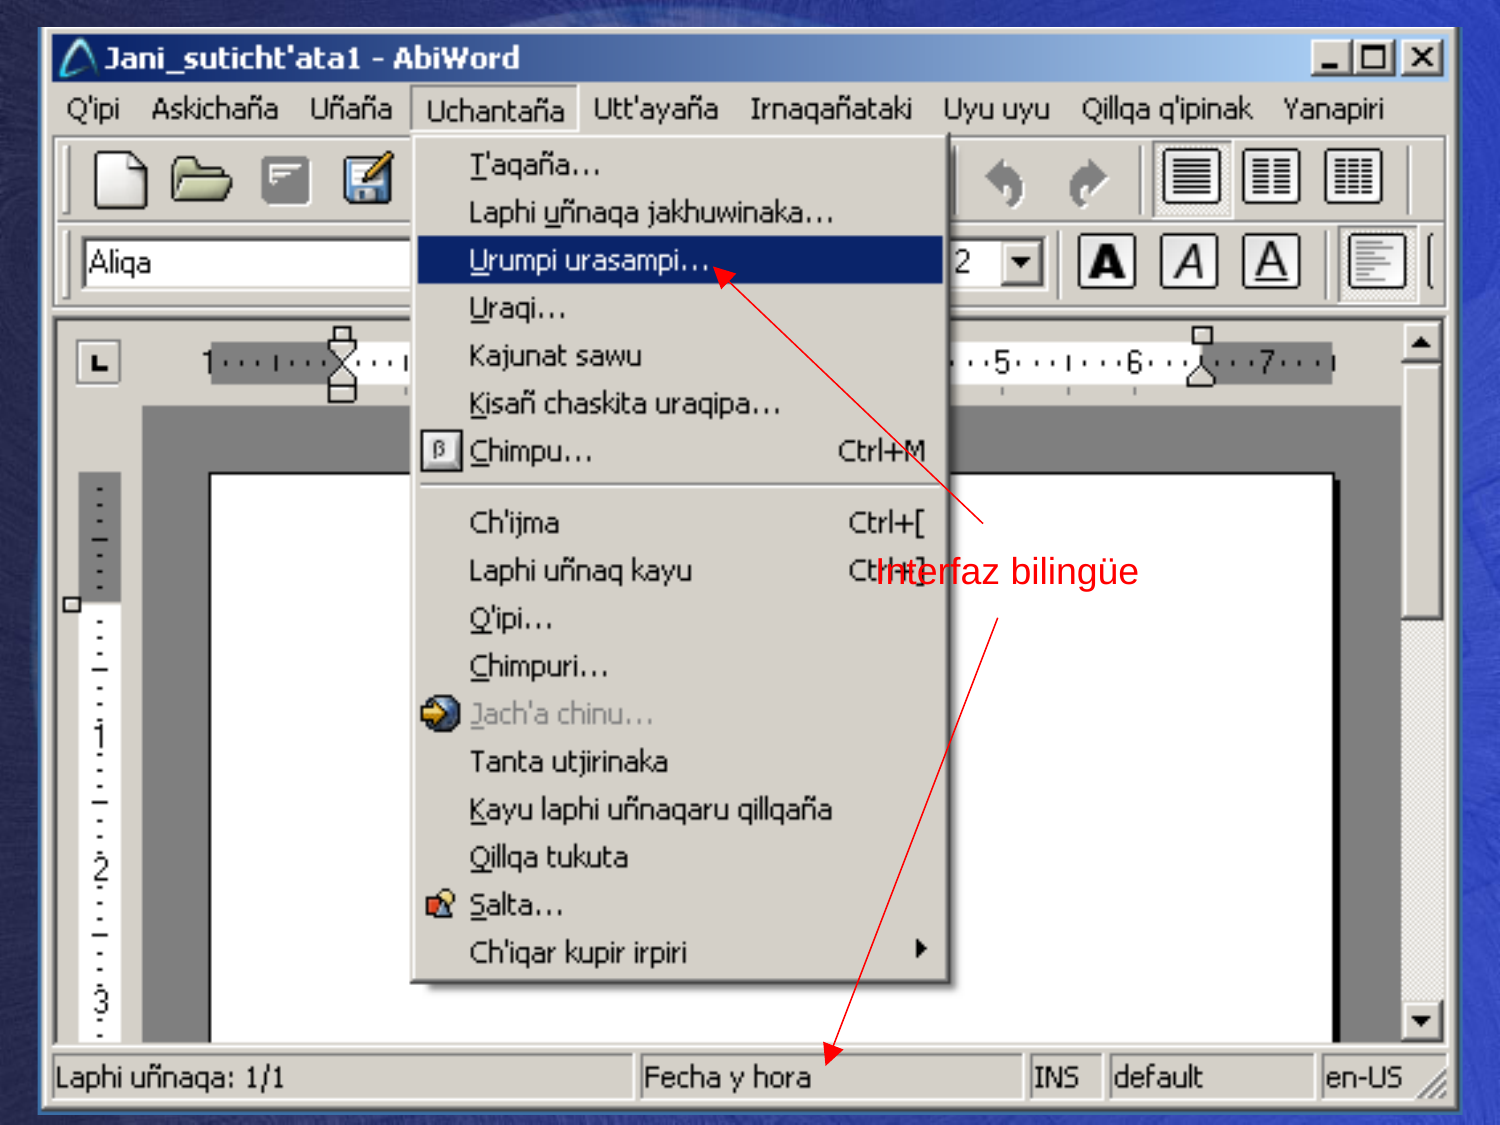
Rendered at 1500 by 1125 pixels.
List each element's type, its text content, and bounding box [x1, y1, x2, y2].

text_box Interfaz bilingüe [37, 27, 1463, 1115]
picture [0, 0, 1500, 1125]
